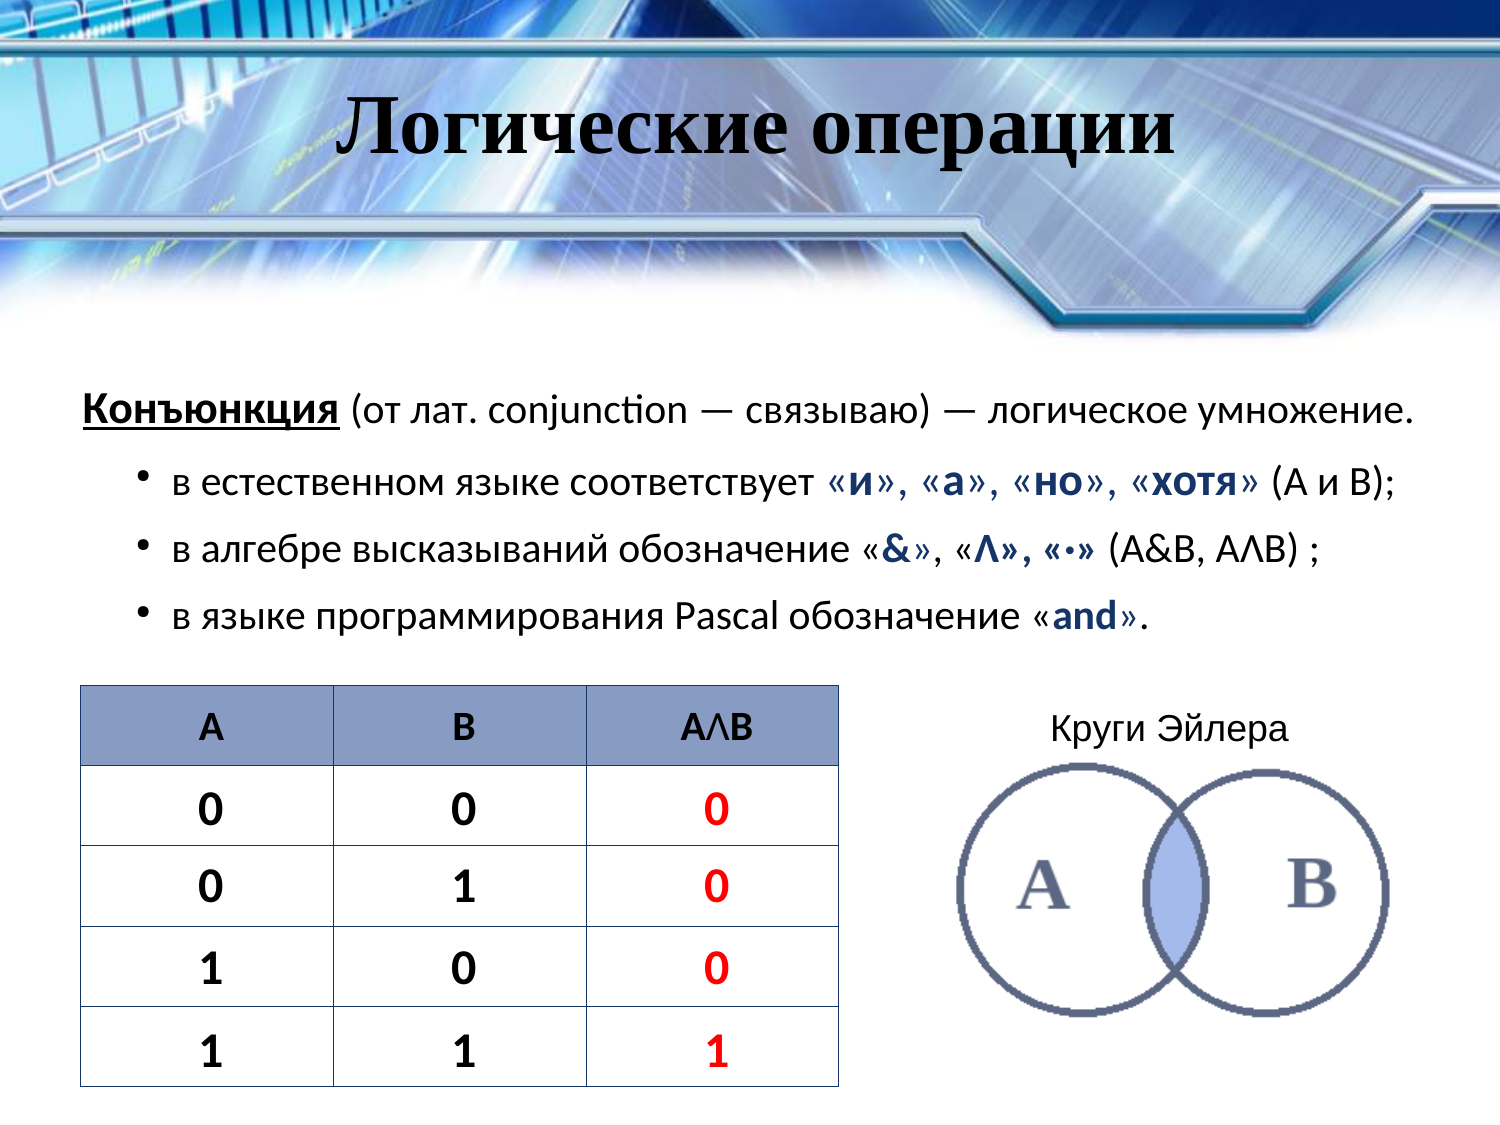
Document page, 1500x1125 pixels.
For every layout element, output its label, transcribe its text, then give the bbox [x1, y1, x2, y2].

table_cell [334, 927, 586, 1006]
table_cell [334, 766, 586, 845]
text_box 1 [378, 844, 551, 920]
table_cell [81, 1007, 333, 1086]
text_box 0 [378, 768, 551, 843]
text_box 0 [378, 927, 551, 1003]
text_box 0 [630, 768, 803, 843]
text_box 1 [125, 1010, 298, 1085]
subtitle Конъюнкция (от лат. conjunction — связываю) — логическое умножение. в естественном языке соответствует «и», «а», «но», «хотя» (А и В); в алгебре высказываний обозначение «&», «Λ», «·» (A&B, AΛB) ; в языке программирования Pascal обозначение «and». [82, 377, 1418, 638]
table_cell [587, 927, 838, 1006]
text_box 1 [630, 1010, 803, 1085]
text_box Логические операции [88, 60, 1425, 179]
text_box 1 [378, 1010, 551, 1085]
picture [0, 0, 1500, 1125]
text_box 0 [630, 844, 803, 920]
table_cell [81, 846, 333, 926]
table_cell [334, 846, 586, 926]
text_box A [125, 691, 298, 756]
text_box 0 [125, 767, 298, 843]
table_cell [81, 766, 333, 845]
table_cell [587, 846, 838, 926]
text_box Круги Эйлера [992, 696, 1347, 757]
text_box 1 [125, 927, 298, 1003]
text_box B [378, 691, 551, 757]
table_cell [587, 766, 838, 845]
table_header [81, 686, 333, 765]
table_header [334, 686, 586, 765]
table_cell [334, 1007, 586, 1086]
text_box 0 [630, 927, 803, 1003]
table_cell [81, 927, 333, 1006]
table_cell [587, 1007, 838, 1086]
text_box AΛB [630, 691, 803, 757]
table_header [587, 686, 838, 765]
text_box 0 [125, 844, 298, 920]
